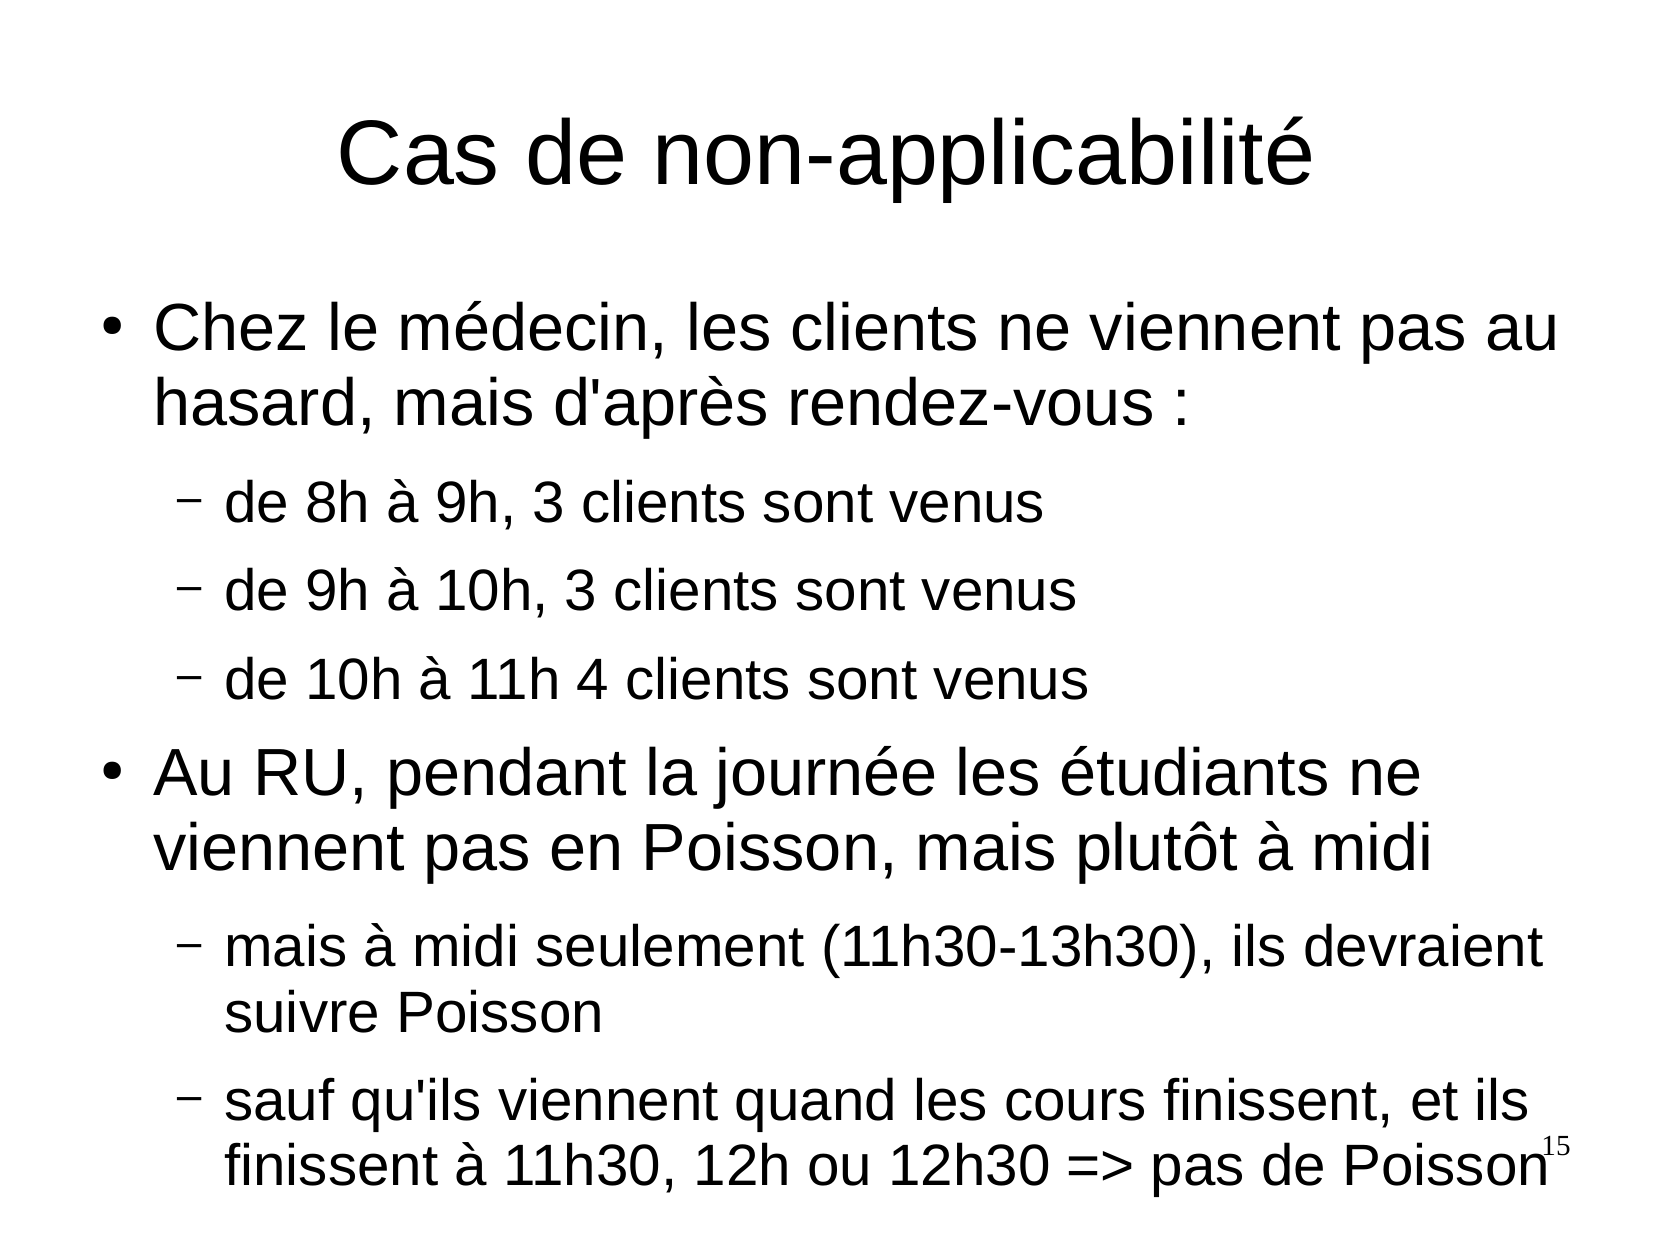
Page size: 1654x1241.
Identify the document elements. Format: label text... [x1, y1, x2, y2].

title Cas de non-applicabilité [82, 56, 1571, 250]
list Chez le médecin, les clients ne viennent pas au hasard, mais d'après rendez-vous : de 8h à 9h, 3 clients sont venus de 9h à 10h, 3 clients sont venus de 10h à 11h 4 clients sont venus Au RU, pendant la journée les étudiants ne viennent pas en Poisson, mais plutôt à midi mais à midi seulement (11h30-13h30), ils devraient suivre Poisson sauf qu'ils viennent quand les cours finissent, et ils finissent à 11h30, 12h ou 12h30 => pas de Poisson [82, 290, 1571, 1198]
